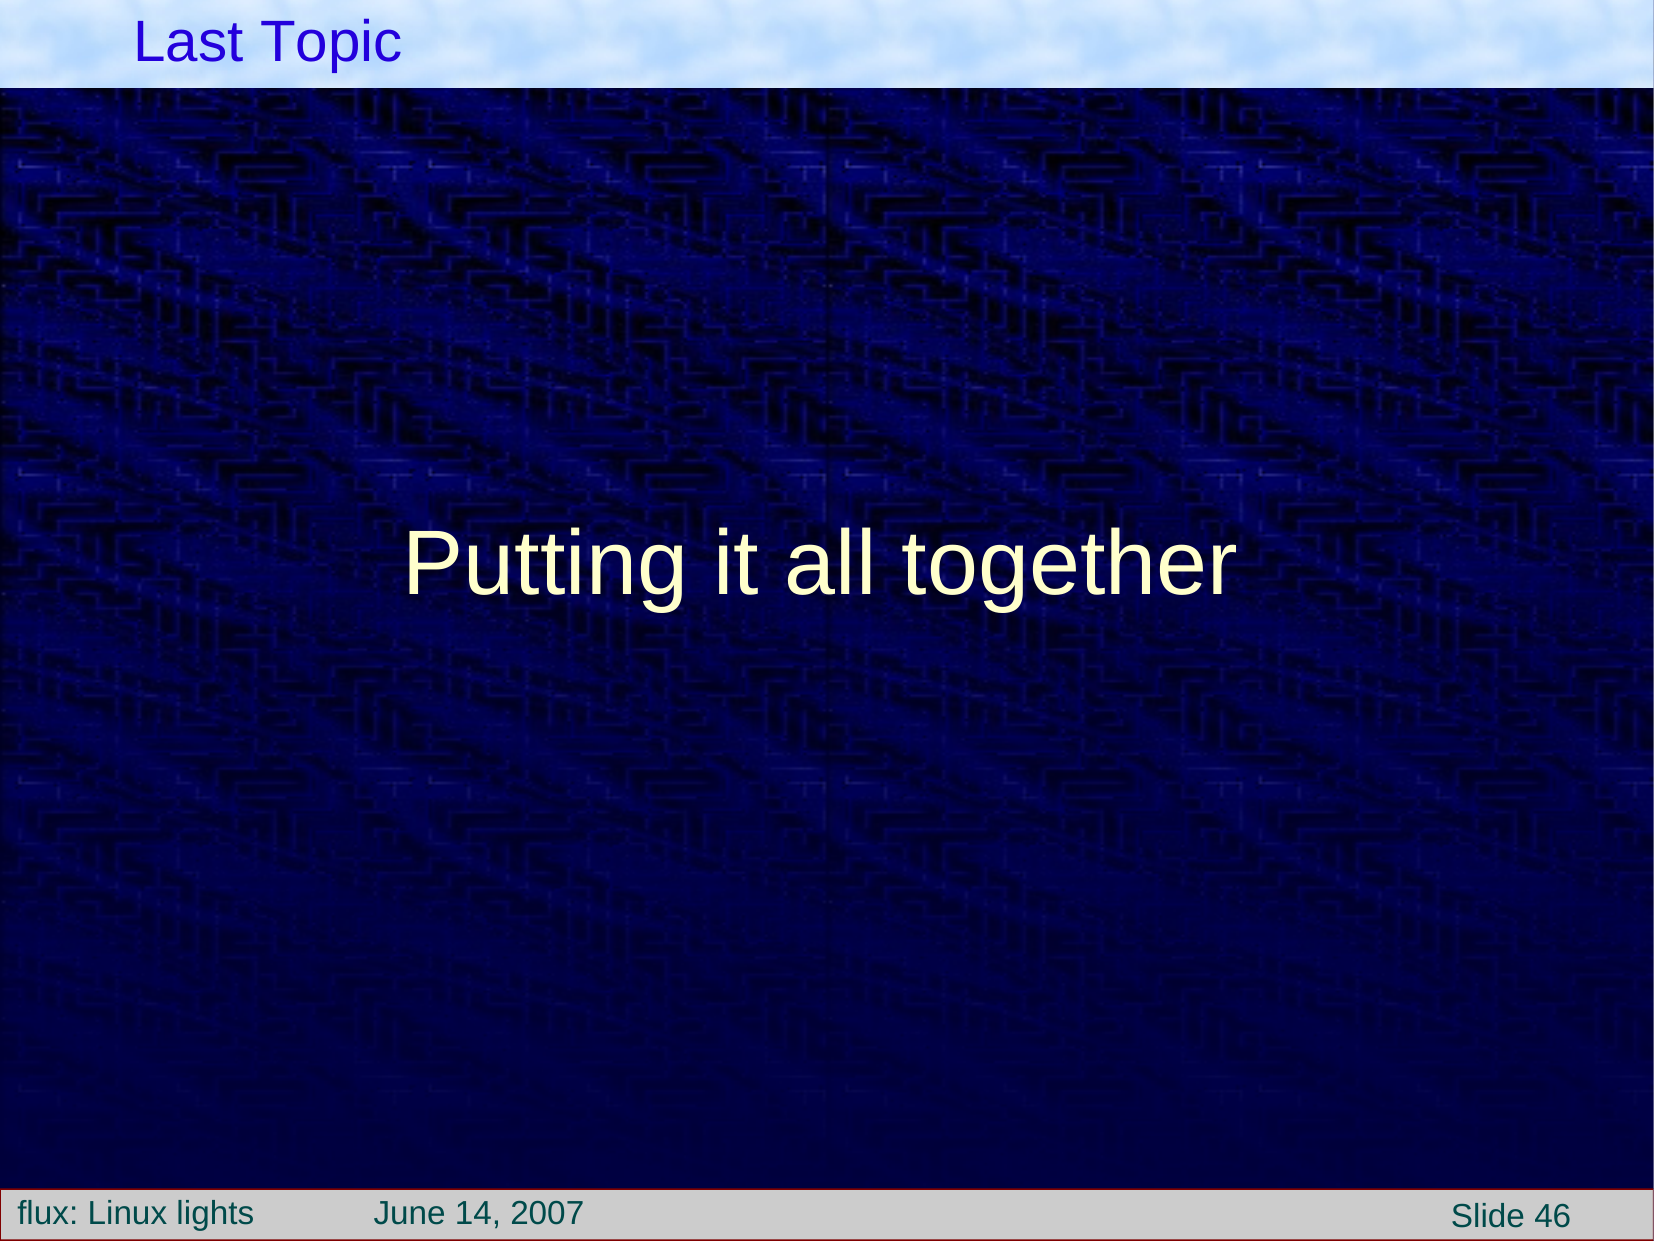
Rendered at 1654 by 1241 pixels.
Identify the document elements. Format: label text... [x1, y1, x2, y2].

text_box flux: Linux lights June 14, 2007 [2, 1186, 713, 1241]
title Putting it all together [77, 466, 1566, 659]
picture [0, 88, 1654, 1189]
text_box Slide <number> [1436, 1189, 1654, 1241]
text_box Last Topic [0, 0, 1654, 88]
text_box [713, 1189, 1436, 1241]
